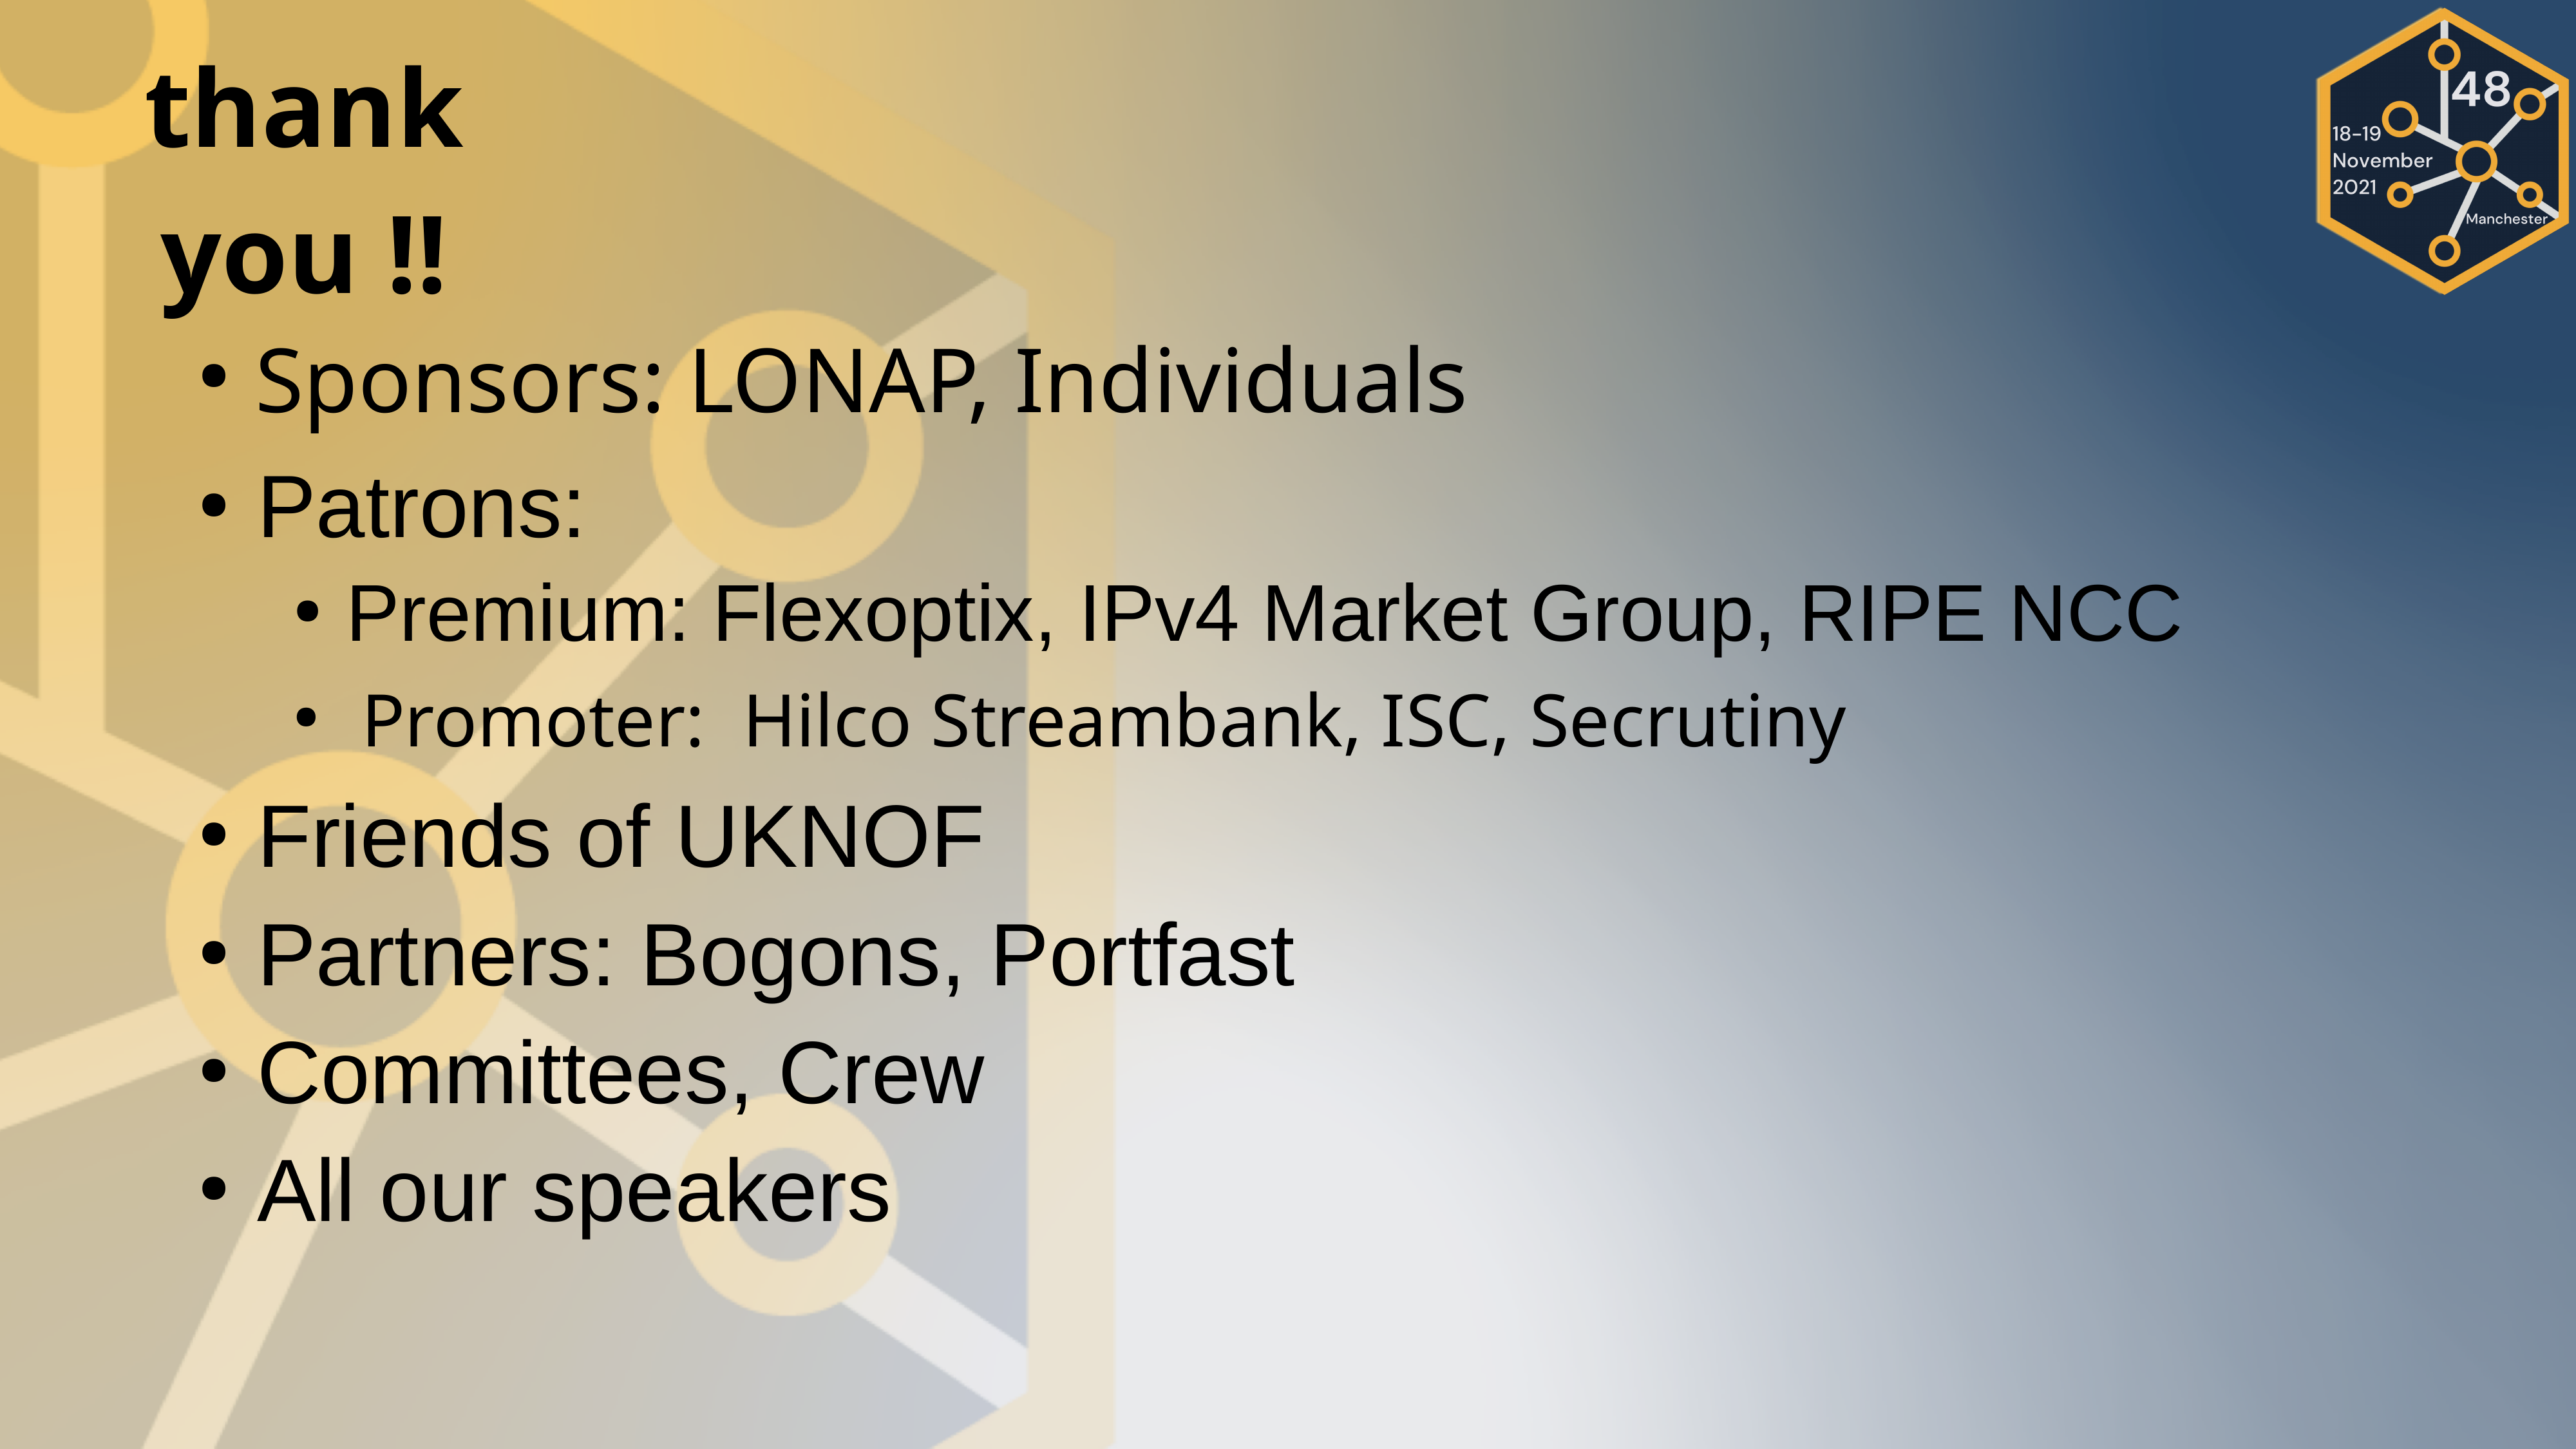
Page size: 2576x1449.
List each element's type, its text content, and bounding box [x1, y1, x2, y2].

list Sponsors: LONAP, Individuals Patrons: Premium: Flexoptix, IPv4 Market Group, RIPE NCC Promoter: Hilco Streambank, ISC, Secrutiny Friends of UKNOF Partners: Bogons, Portfast Committees, Crew All our speakers [186, 317, 2389, 1170]
picture [0, 0, 2576, 1449]
title thank you !! [0, 57, 609, 300]
